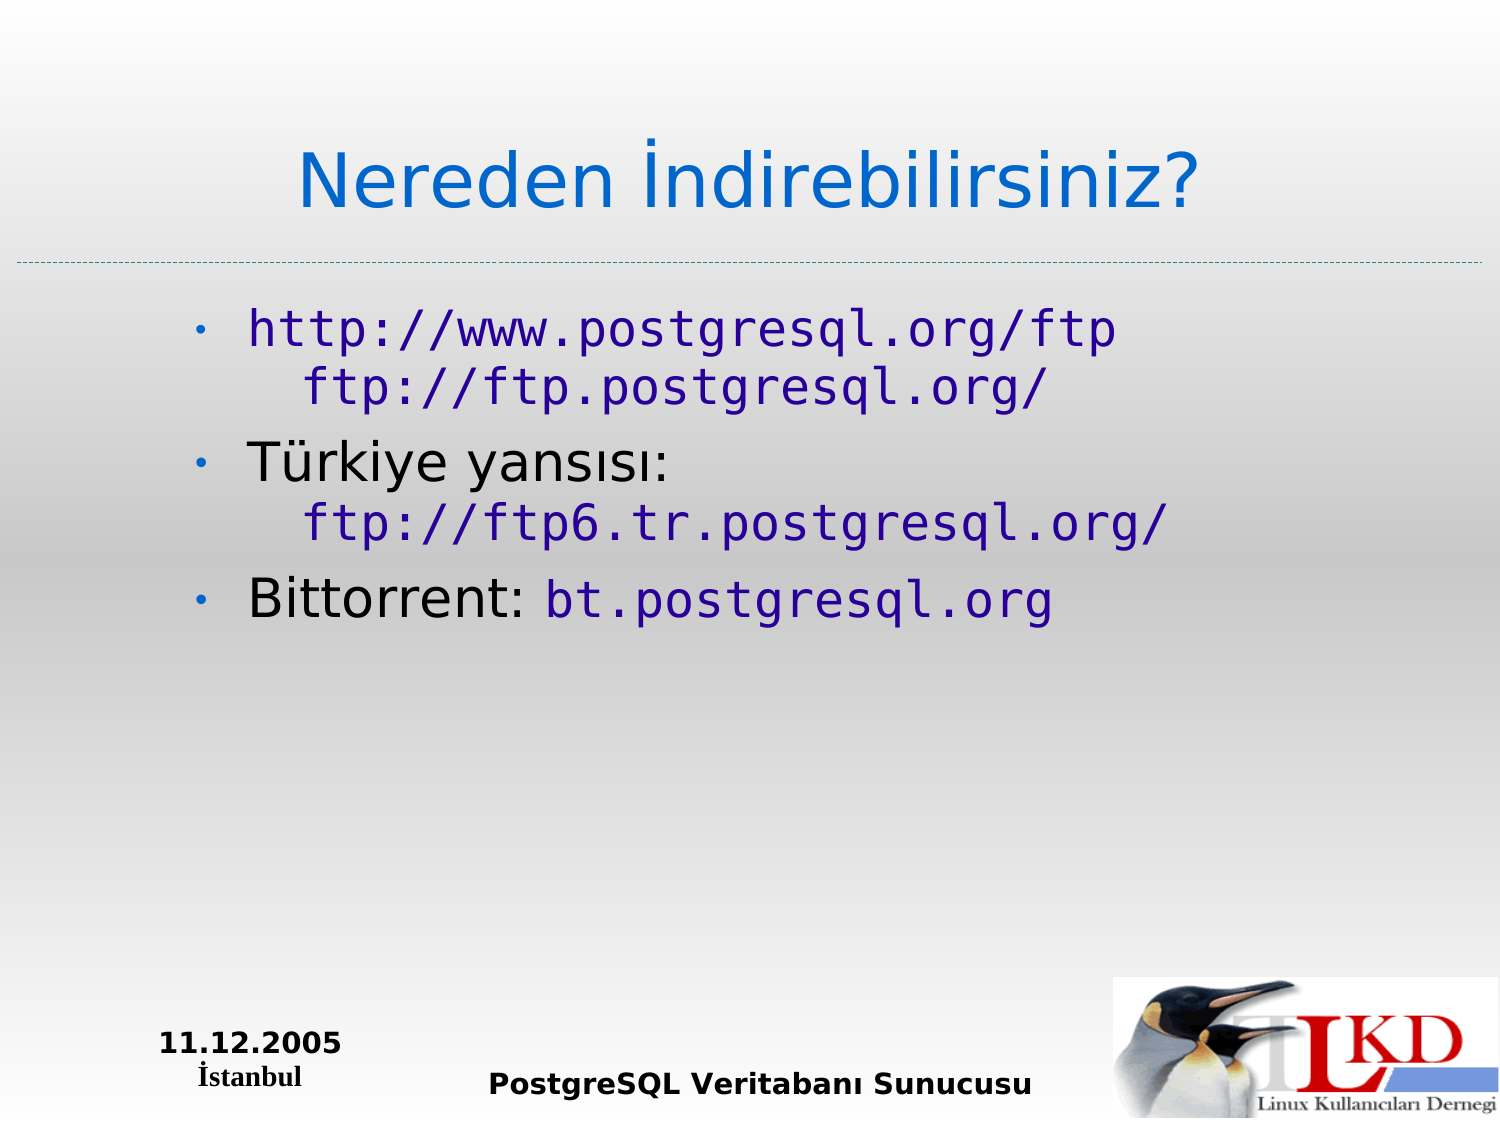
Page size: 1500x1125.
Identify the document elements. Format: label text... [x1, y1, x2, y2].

picture [1113, 977, 1499, 1118]
title Nereden İndirebilirsiniz? [0, 0, 1500, 225]
list http://www.postgresql.org/ftp ftp://ftp.postgresql.org/ Türkiye yansısı: ftp://ftp6.tr.postgresql.org/ Bittorrent: bt.postgresql.org [0, 299, 1500, 975]
